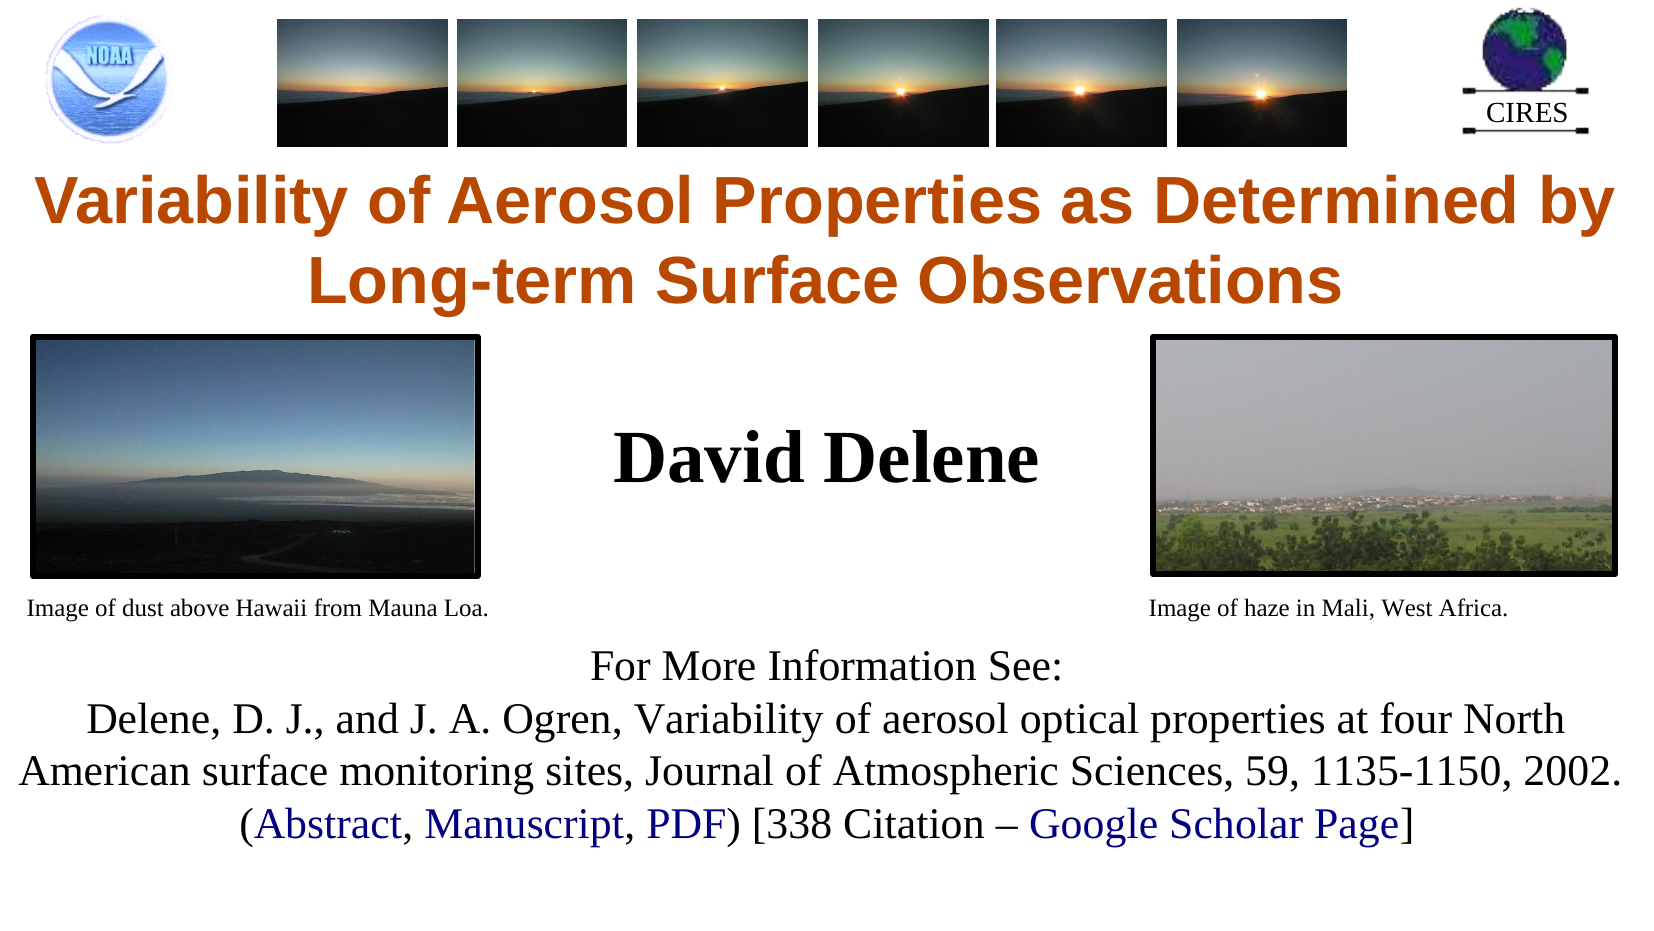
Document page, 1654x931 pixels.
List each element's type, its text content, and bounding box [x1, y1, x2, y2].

picture [277, 19, 448, 147]
picture [1156, 339, 1613, 572]
picture [637, 19, 808, 147]
picture [457, 19, 627, 147]
picture [35, 339, 475, 573]
title Variability of Aerosol Properties as Determined by Long-term Surface Observations [3, 149, 1649, 325]
text_box David Delene For More Information See: Delene, D. J., and J. A. Ogren, Variability of aerosol optical properties at four North American surface monitoring sites, Journal of Atmospheric Sciences, 59, 1135-1150, 2002. (Abstract, Manuscript, PDF) [338 Citation – Google Scholar Page] [0, 399, 1654, 855]
text_box Image of haze in Mali, West Africa. [1133, 583, 1653, 635]
picture [35, 4, 186, 156]
picture [1177, 19, 1347, 147]
picture [1452, 4, 1594, 148]
picture [818, 19, 989, 147]
text_box CIRES [1471, 85, 1609, 137]
text_box Image of dust above Hawaii from Mauna Loa. [11, 583, 531, 635]
picture [996, 19, 1167, 147]
